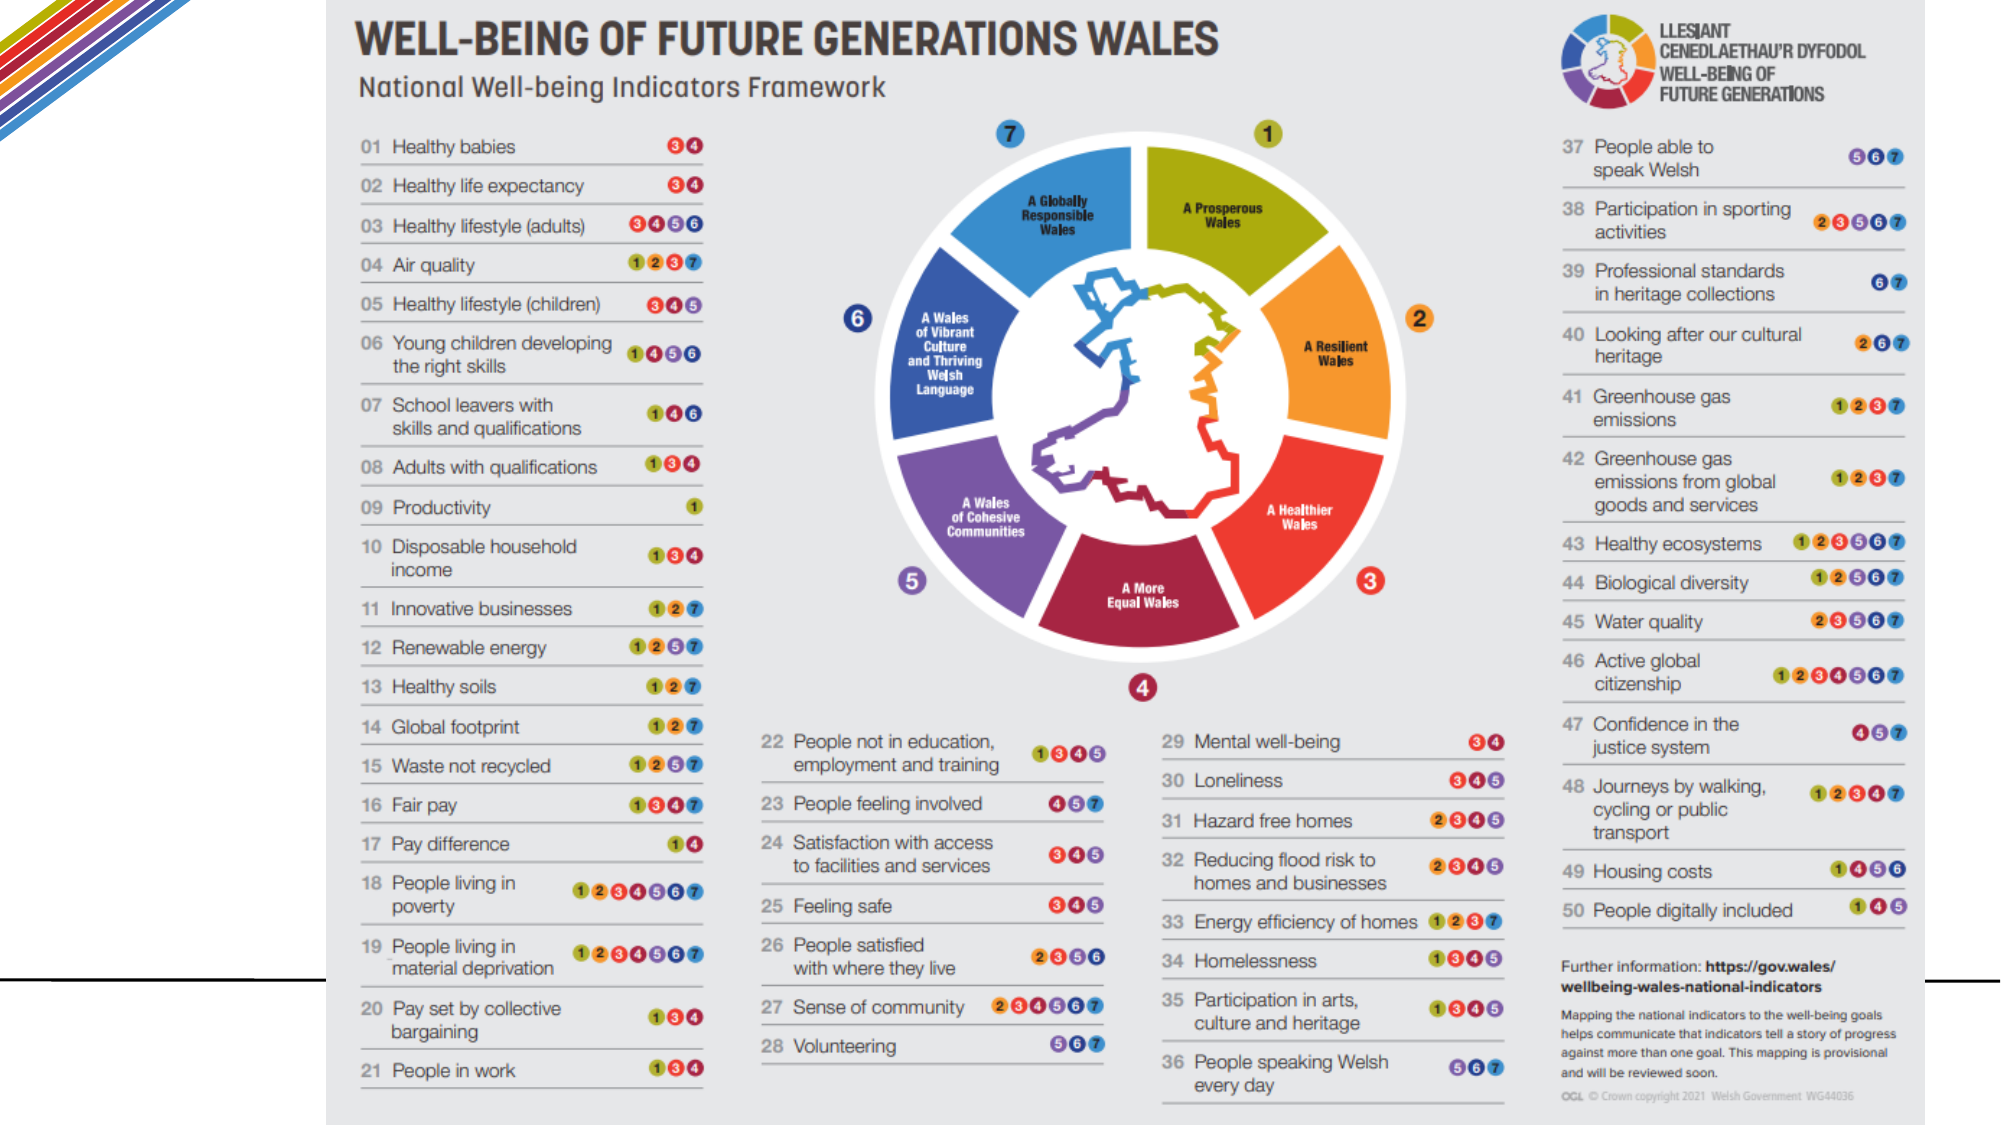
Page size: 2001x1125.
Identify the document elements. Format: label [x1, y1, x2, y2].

picture [326, 0, 1925, 1125]
